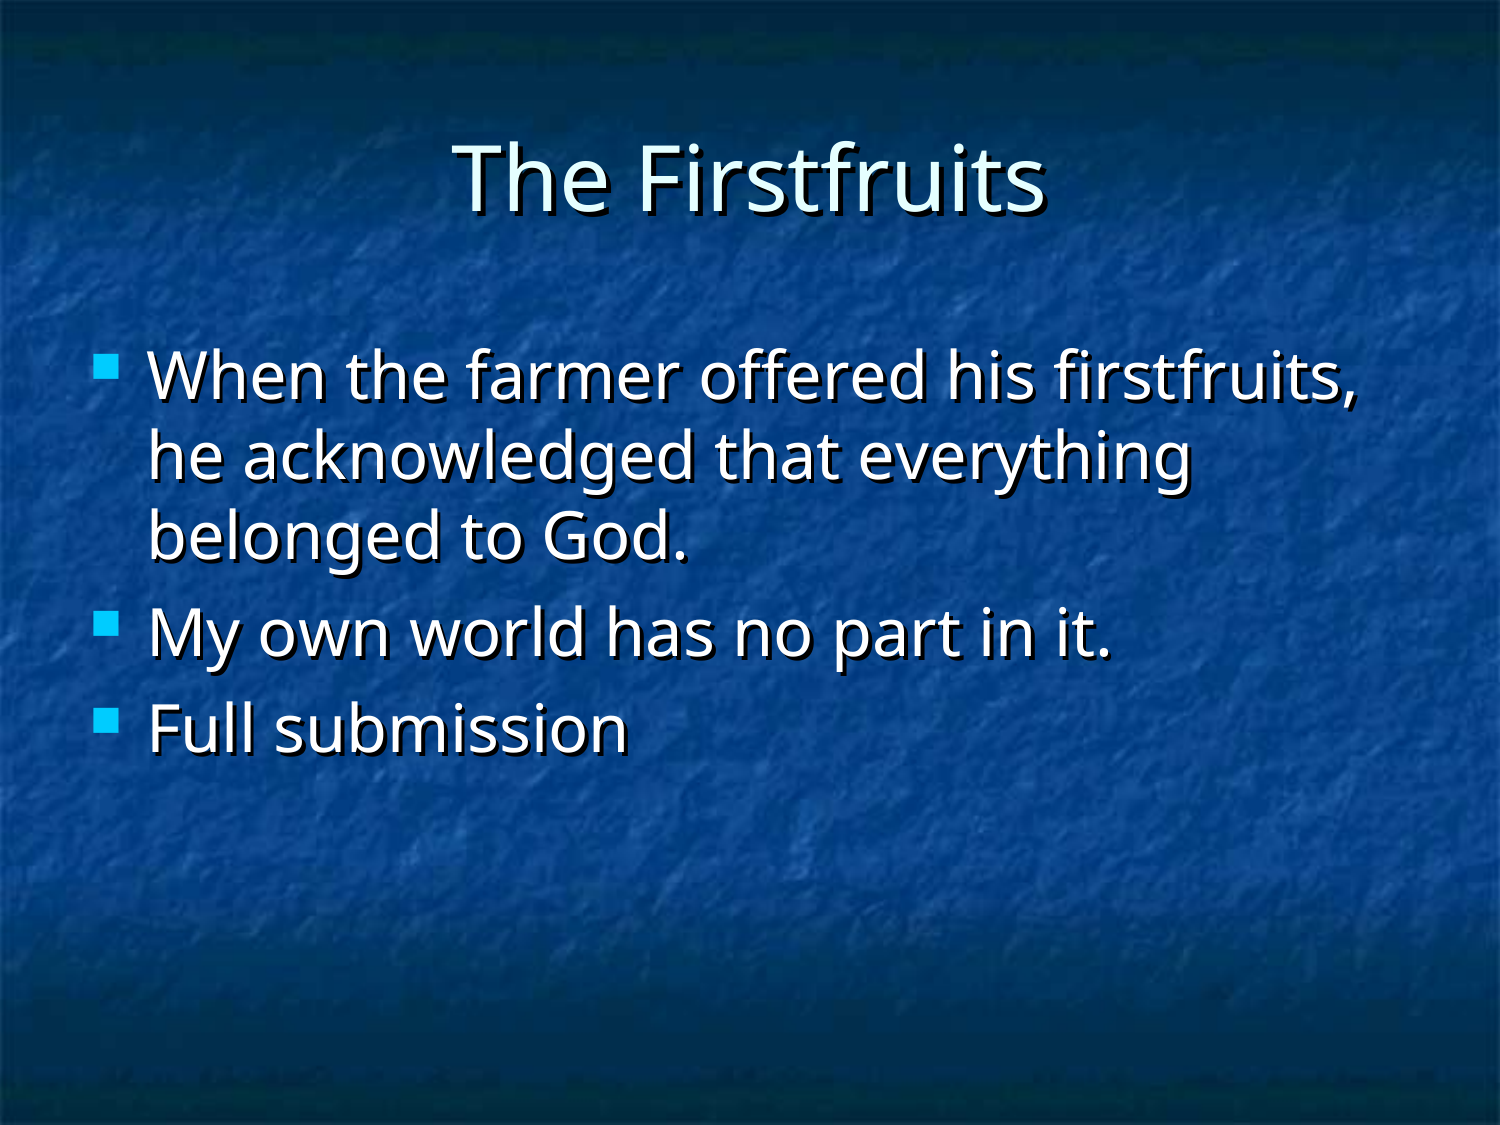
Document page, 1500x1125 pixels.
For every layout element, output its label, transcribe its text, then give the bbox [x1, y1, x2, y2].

picture [0, 0, 1500, 1125]
list When the farmer offered his firstfruits, he acknowledged that everything belonged to God. My own world has no part in it. Full submission [75, 324, 1426, 1001]
title The Firstfruits [75, 62, 1426, 288]
